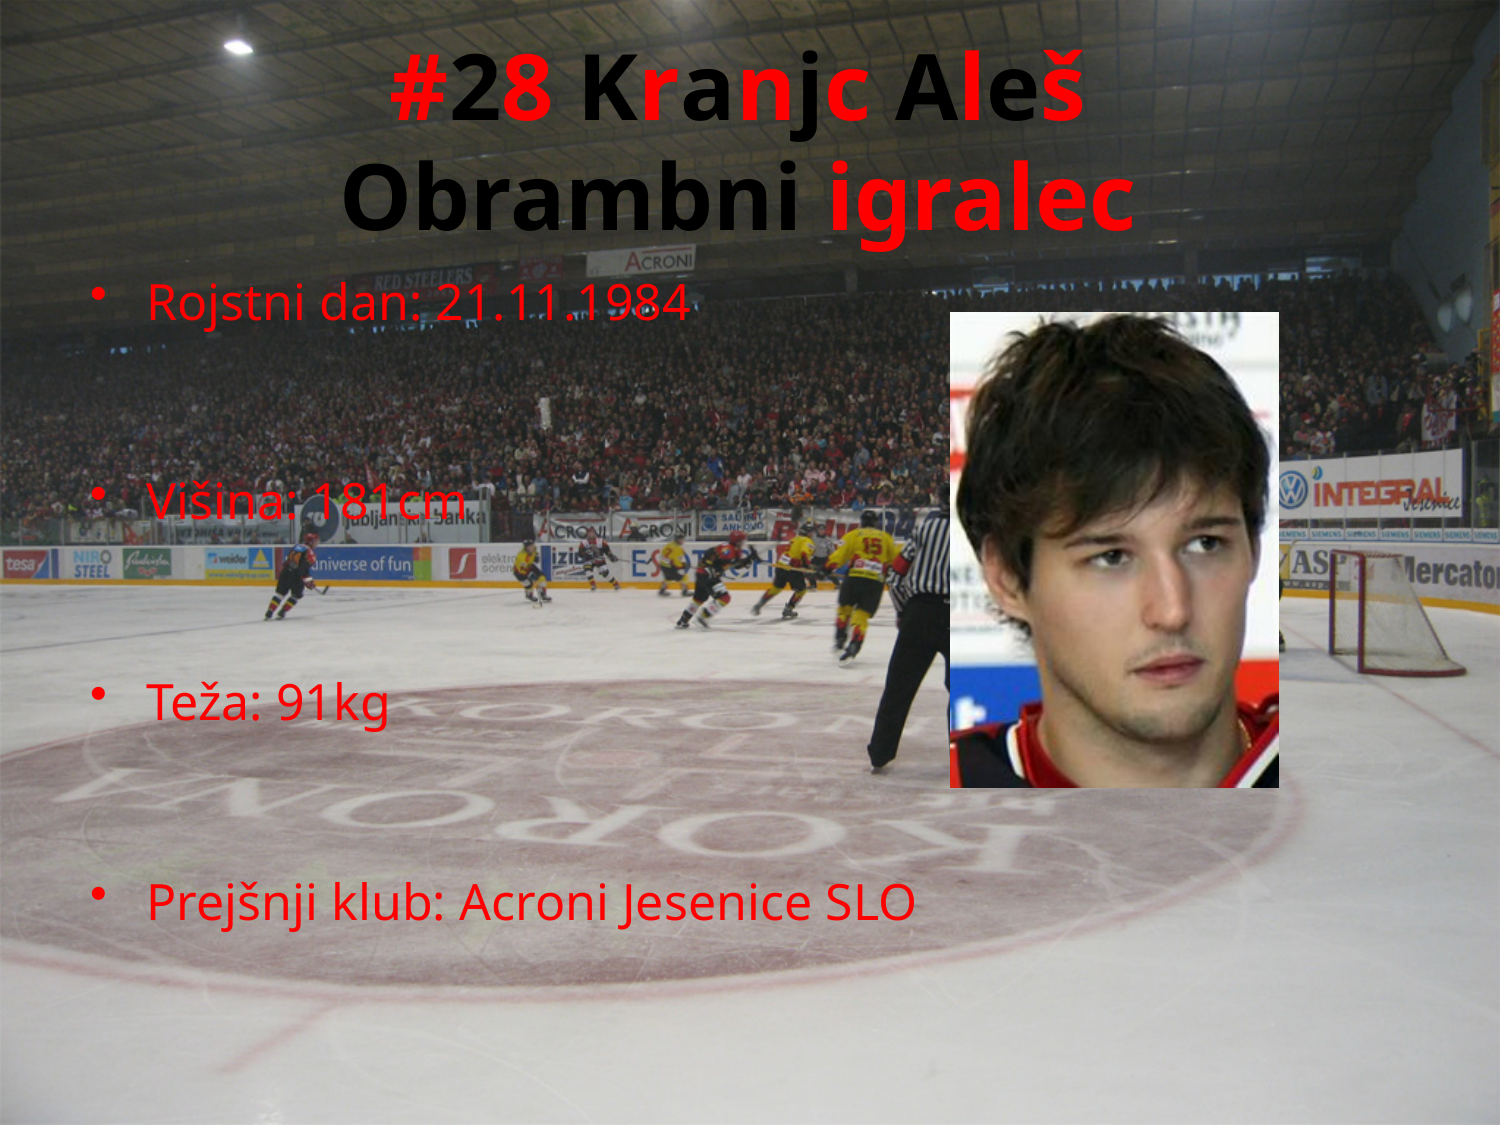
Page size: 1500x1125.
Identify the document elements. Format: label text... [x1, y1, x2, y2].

title #28 Kranjc Aleš Obrambni igralec [75, 45, 1425, 233]
list Rojstni dan: 21.11.1984 Višina: 181cm Teža: 91kg Prejšnji klub: Acroni Jesenice SLO [75, 262, 1425, 1005]
picture [0, 0, 1500, 1125]
